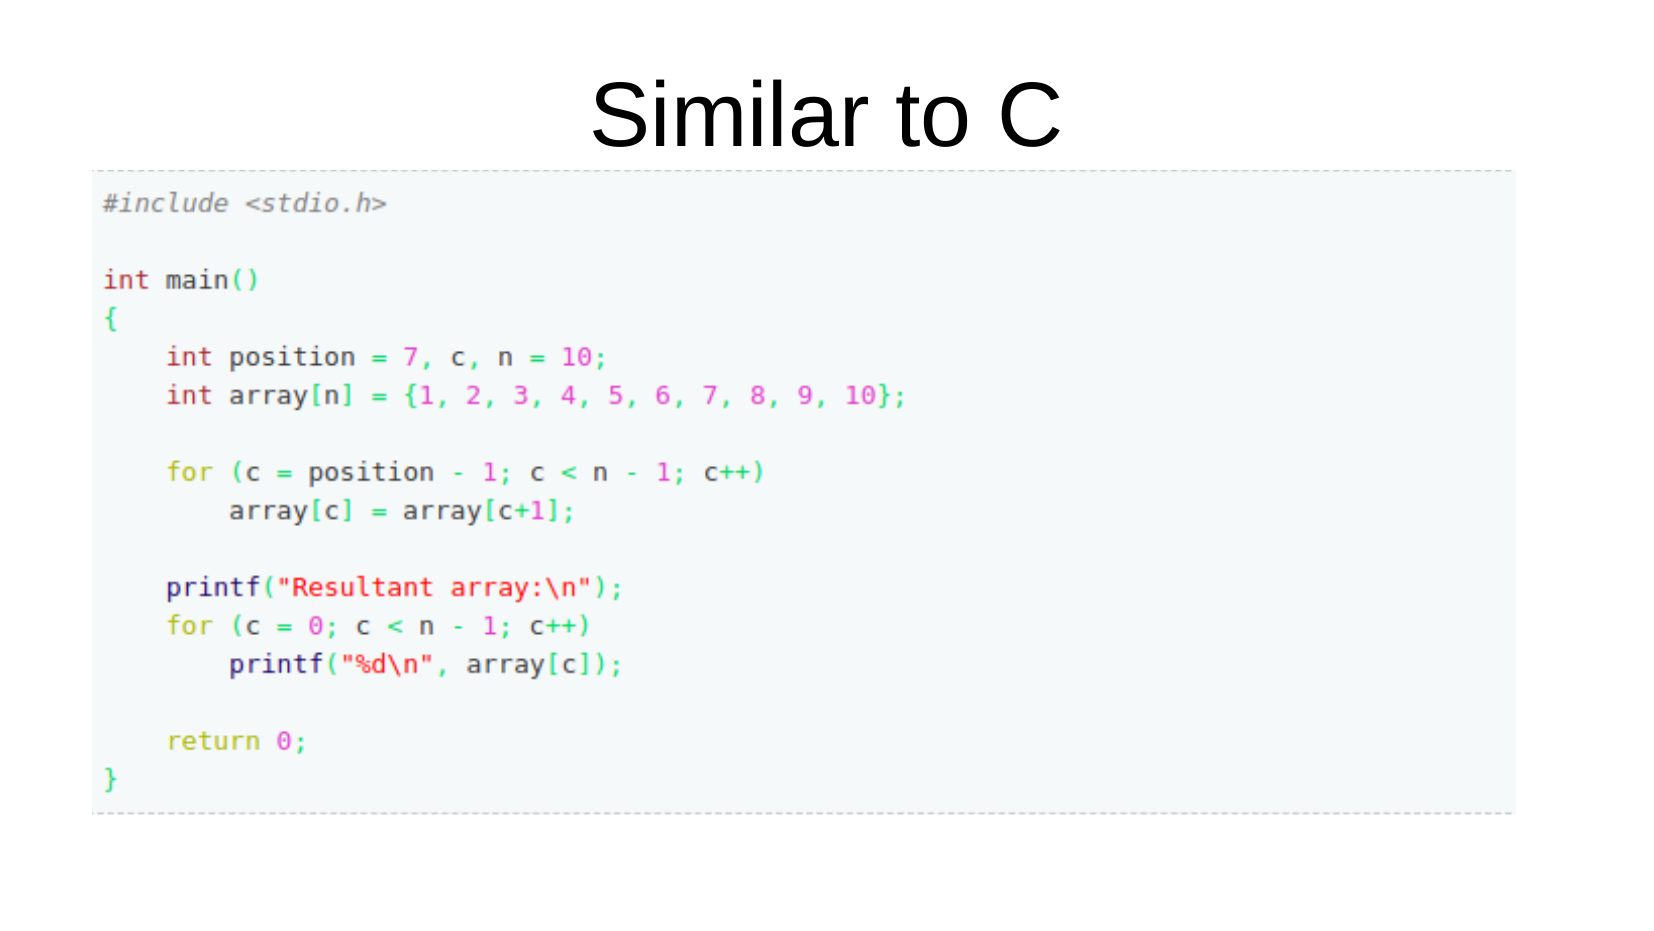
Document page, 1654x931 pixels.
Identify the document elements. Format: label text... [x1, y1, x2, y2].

title Similar to C [82, 37, 1571, 193]
picture [92, 170, 1516, 826]
